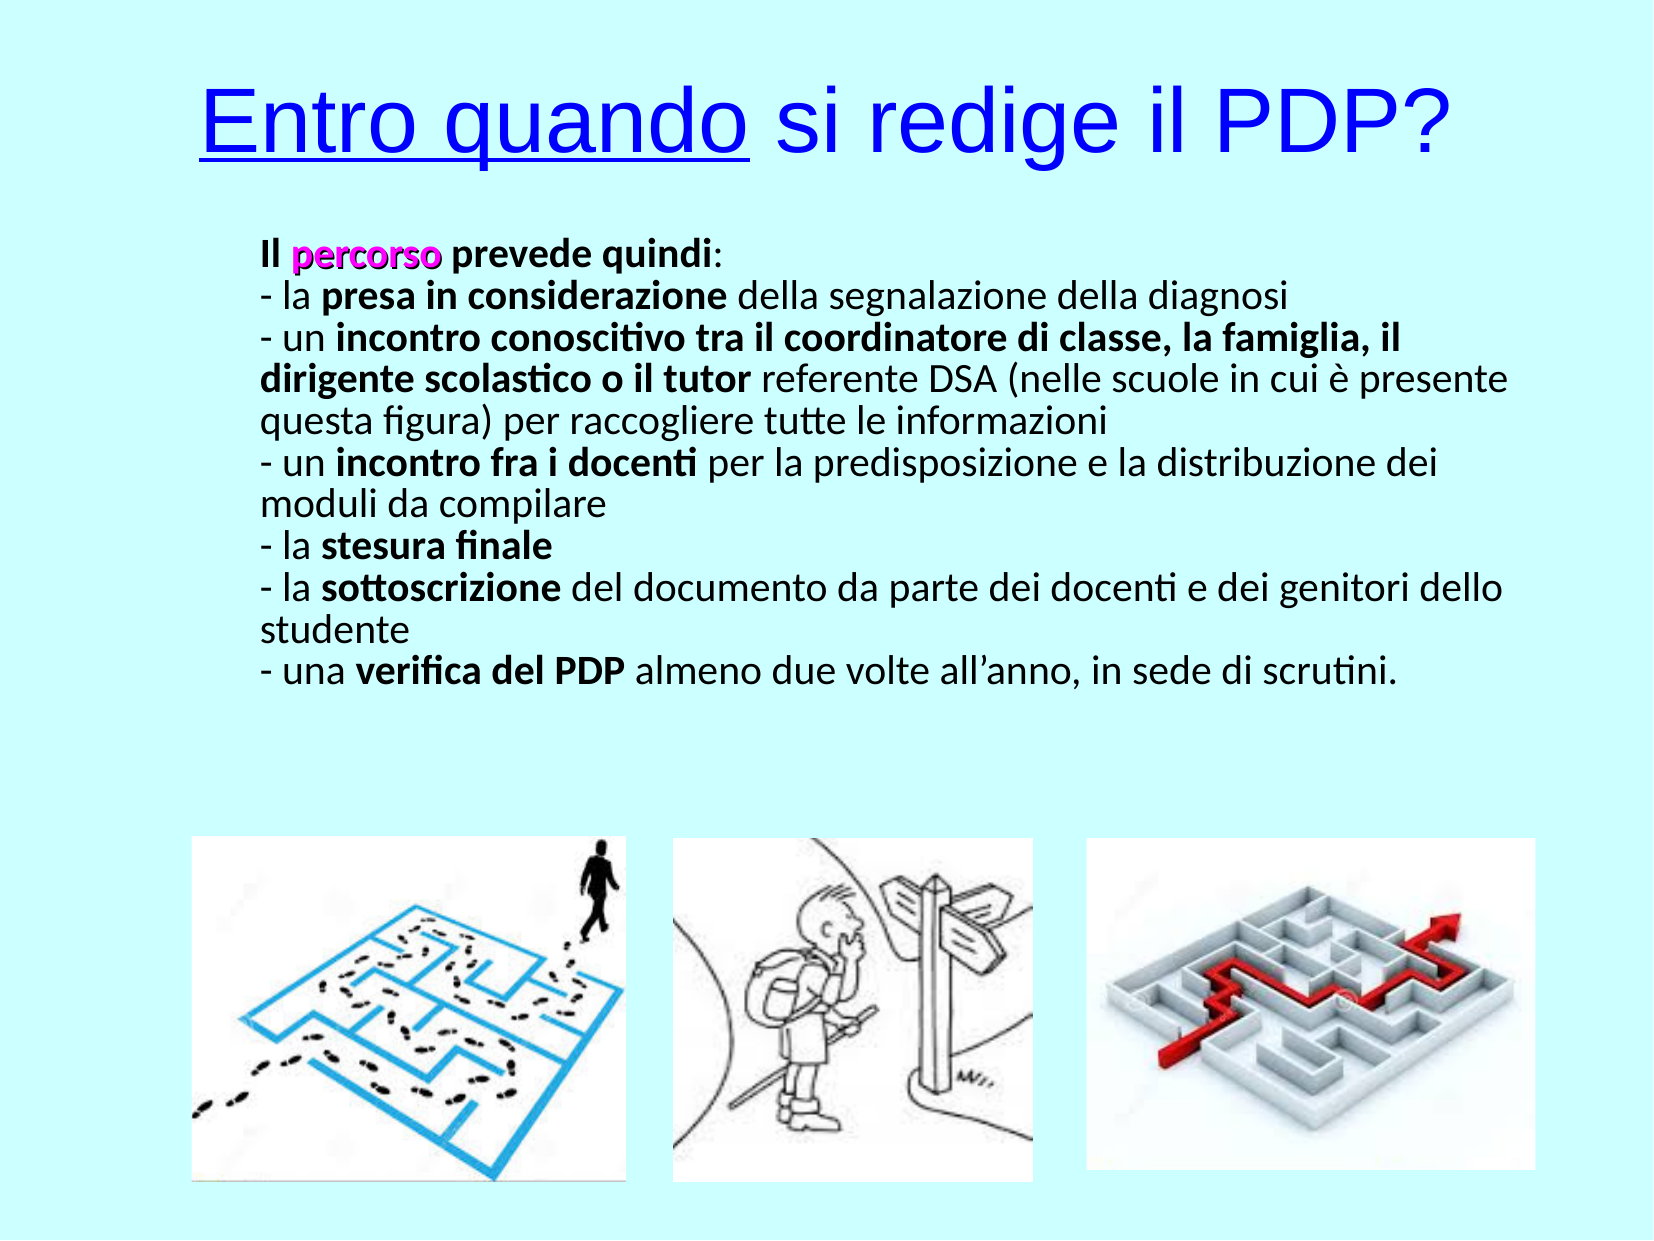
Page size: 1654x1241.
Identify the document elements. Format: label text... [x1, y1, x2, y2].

list Il percorso prevede quindi: - la presa in considerazione della segnalazione della diagnosi - un incontro conoscitivo tra il coordinatore di classe, la famiglia, il dirigente scolastico o il tutor referente DSA (nelle scuole in cui è presente questa figura) per raccogliere tutte le informazioni - un incontro fra i docenti per la predisposizione e la distribuzione dei moduli da compilare - la stesura finale - la sottoscrizione del documento da parte dei docenti e dei genitori dello studente - una verifica del PDP almeno due volte all’anno, in sede di scrutini. [259, 236, 1512, 804]
picture [1086, 838, 1536, 1170]
picture [191, 836, 626, 1182]
title Entro quando si redige il PDP? [82, 17, 1571, 225]
picture [673, 838, 1033, 1182]
